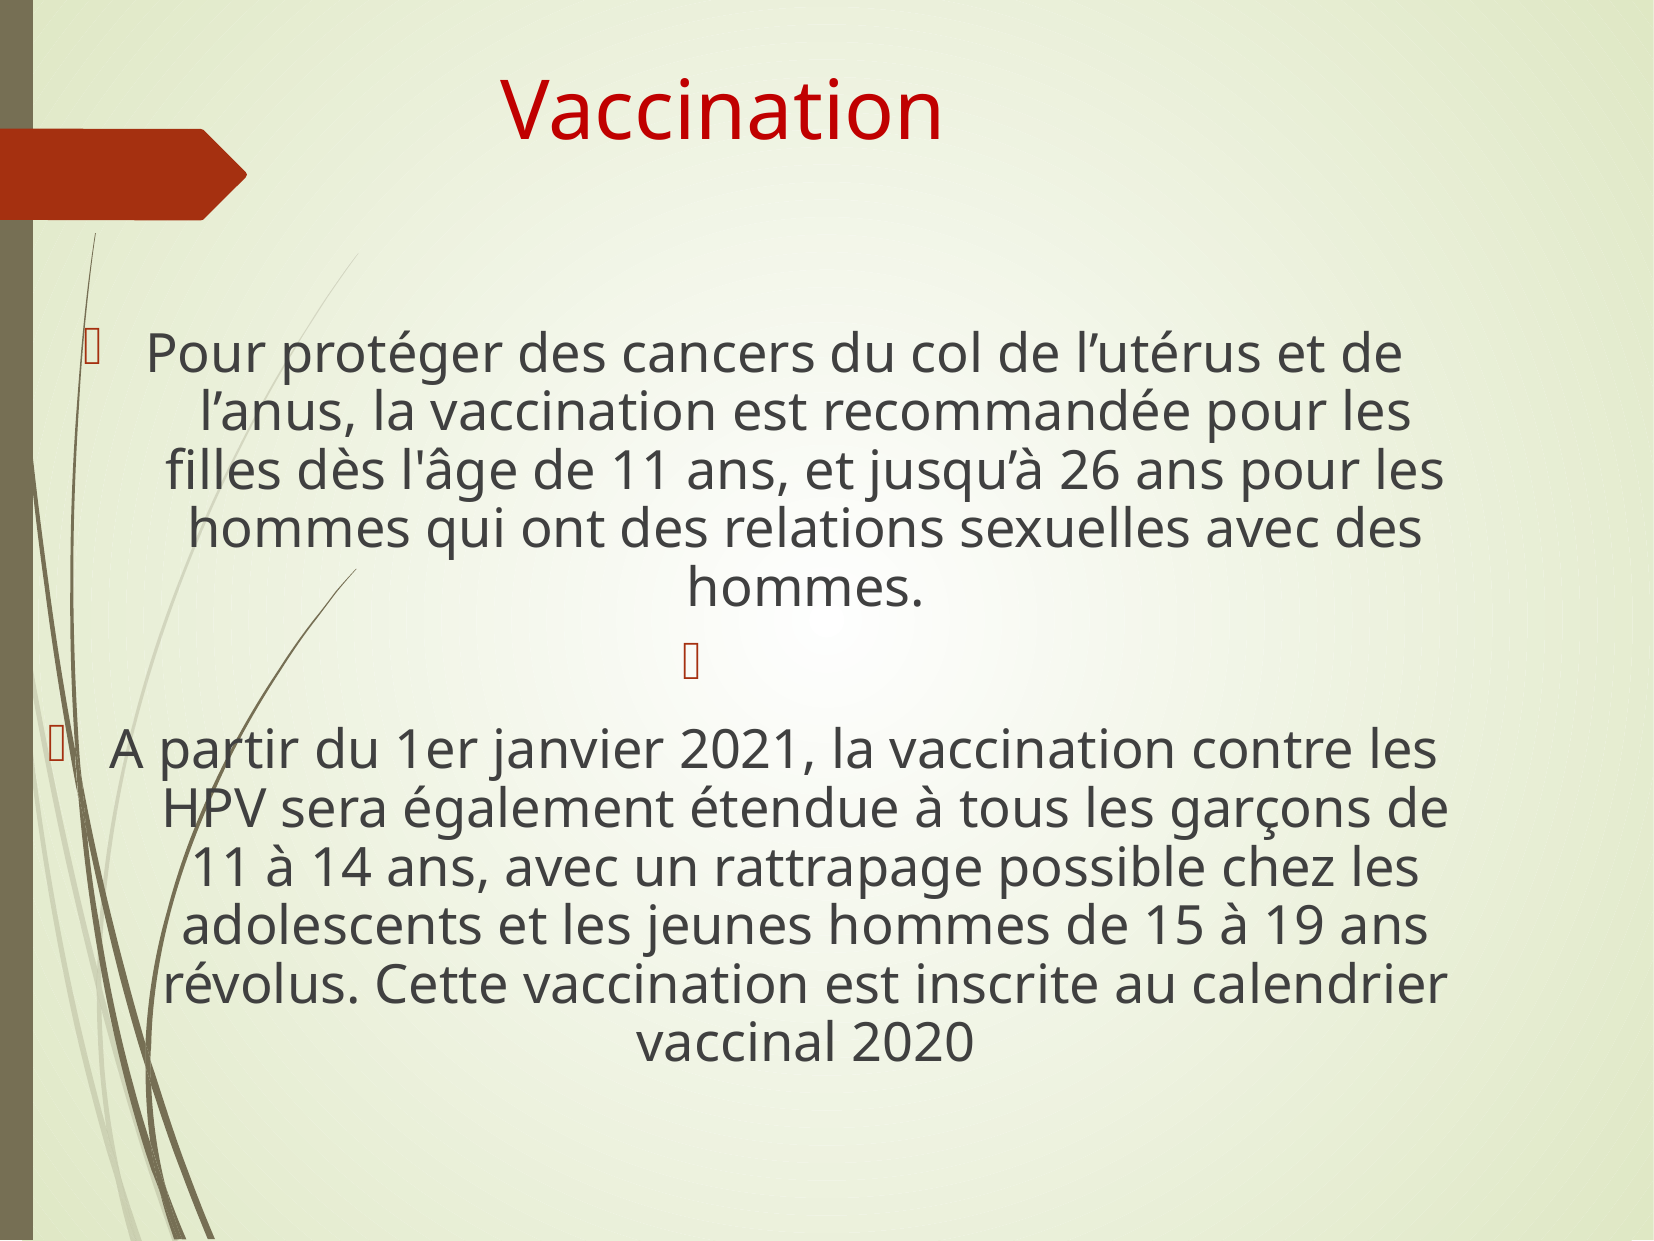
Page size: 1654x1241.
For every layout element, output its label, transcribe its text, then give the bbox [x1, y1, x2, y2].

subtitle Pour protéger des cancers du col de l’utérus et de l’anus, la vaccination est recommandée pour les filles dès l'âge de 11 ans, et jusqu’à 26 ans pour les hommes qui ont des relations sexuelles avec des hommes. A partir du 1er janvier 2021, la vaccination contre les HPV sera également étendue à tous les garçons de 11 à 14 ans, avec un rattrapage possible chez les adolescents et les jeunes hommes de 15 à 19 ans révolus. Cette vaccination est inscrite au calendrier vaccinal 2020 [0, 290, 1489, 1109]
title Vaccination [464, 49, 1489, 257]
